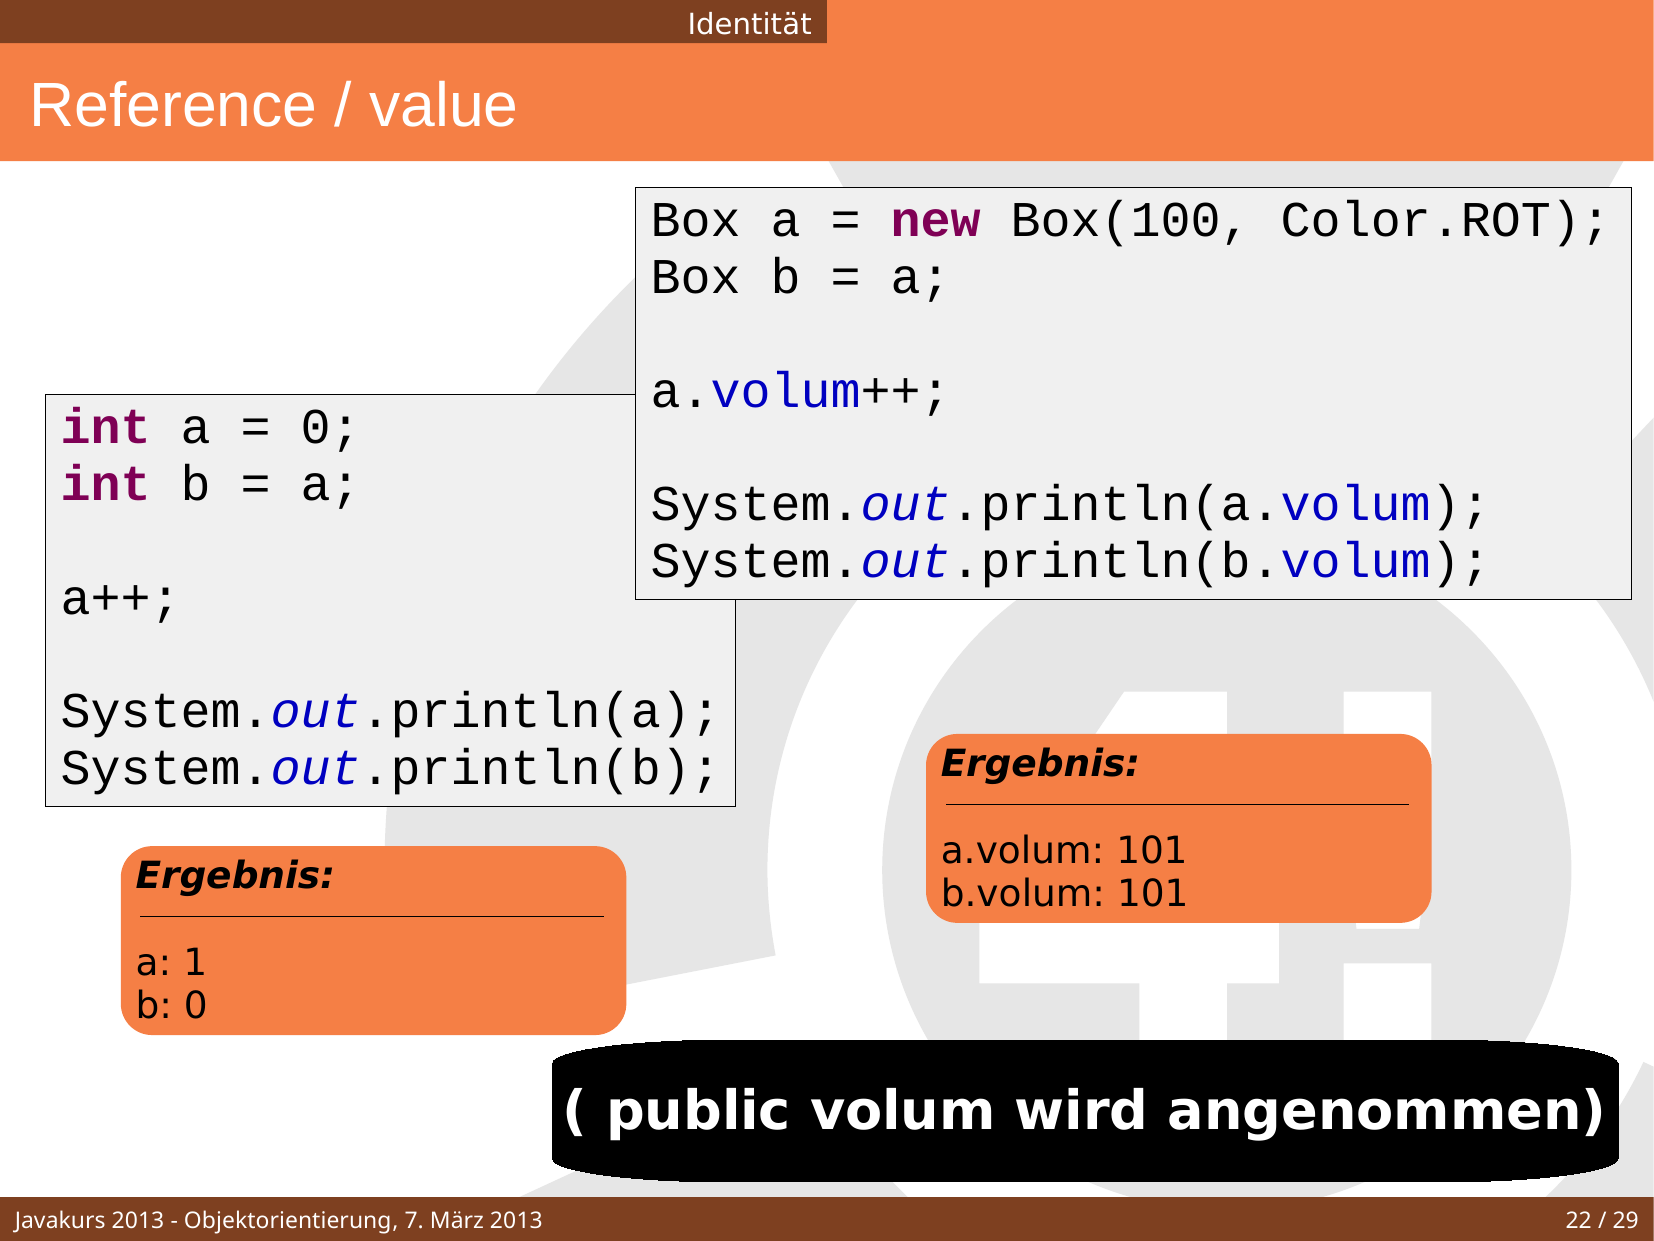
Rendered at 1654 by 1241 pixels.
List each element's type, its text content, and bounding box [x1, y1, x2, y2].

text_box Ergebnis: a: 1 b: 0 [120, 846, 627, 1036]
text_box Ergebnis: a.volum: 101 b.volum: 101 [926, 733, 1432, 923]
text_box Box a = new Box(100, Color.ROT); Box b = a; a.volum++; System.out.println(a.volum); System.out.println(b.volum); [635, 187, 1632, 583]
title Reference / value [29, 67, 1595, 143]
text_box ( public volum wird angenommen) [552, 1040, 1619, 1182]
text_box Identität [29, 0, 827, 50]
text_box int a = 0; int b = a; a++; System.out.println(a); System.out.println(b); [45, 394, 736, 793]
